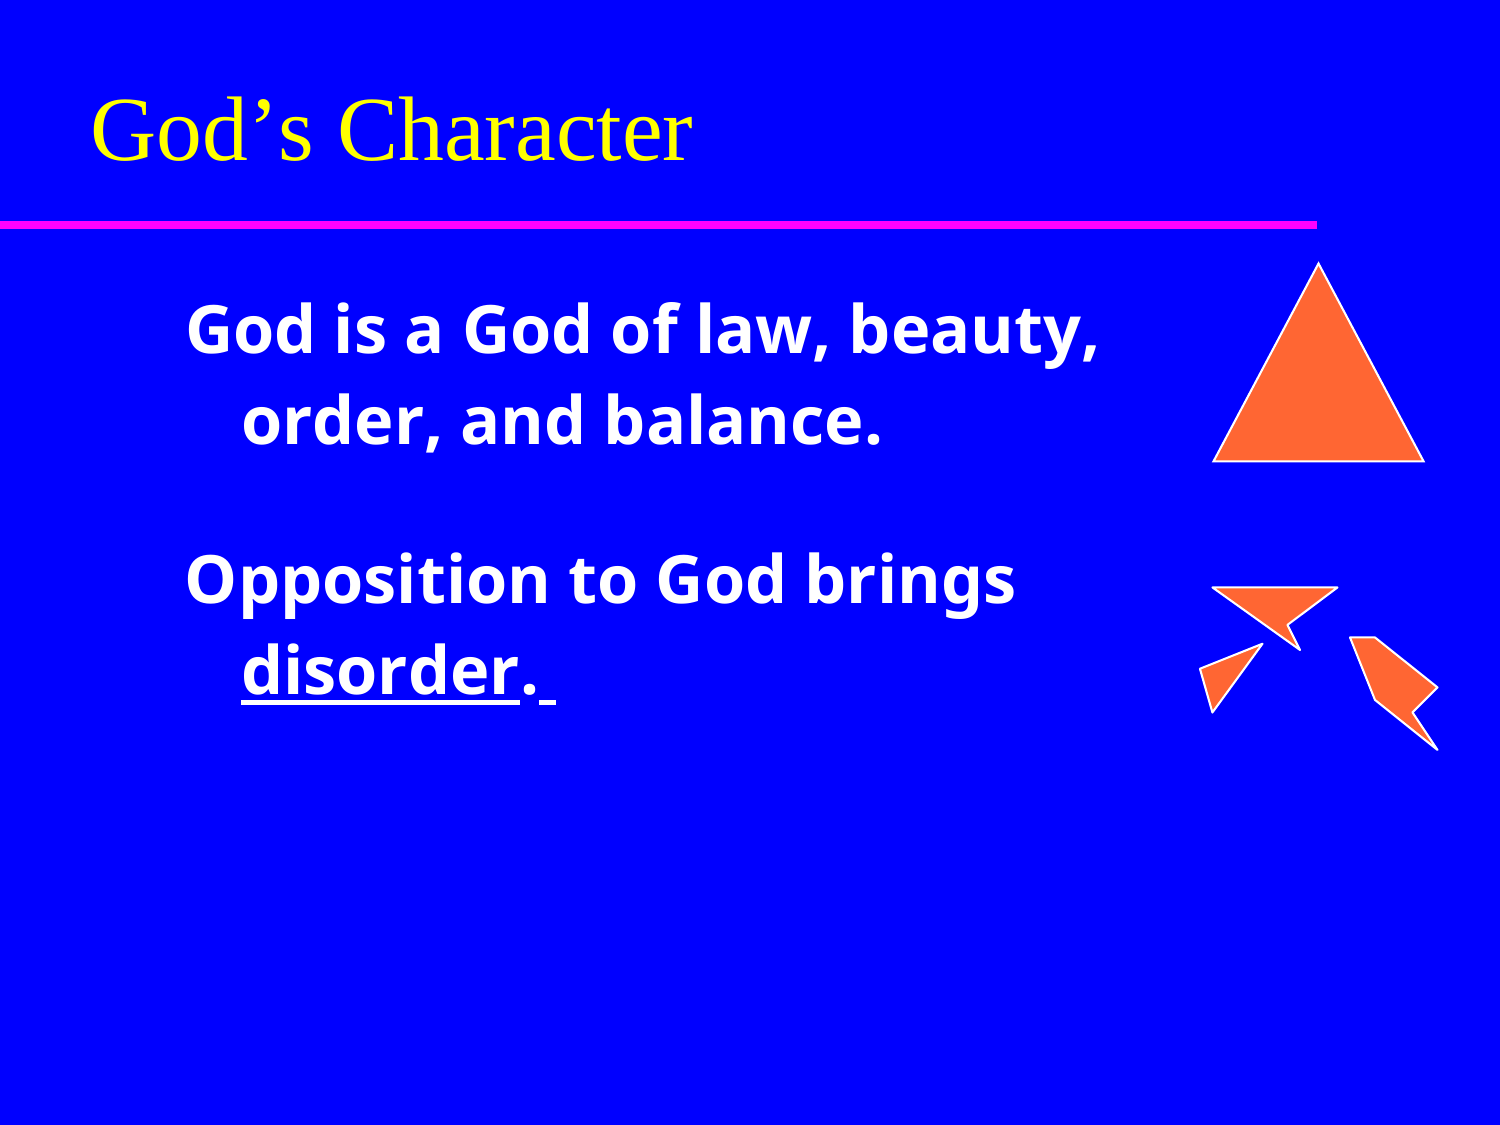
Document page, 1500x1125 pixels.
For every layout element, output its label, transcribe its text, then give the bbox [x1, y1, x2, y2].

text_box [1212, 587, 1338, 650]
text_box [1213, 263, 1424, 462]
title God’s Character [75, 6, 1351, 188]
text_box Opposition to God brings disorder. [169, 525, 1200, 676]
text_box [1200, 643, 1263, 713]
text_box [1350, 637, 1438, 750]
text_box God is a God of law, beauty, order, and balance. [169, 275, 1313, 413]
